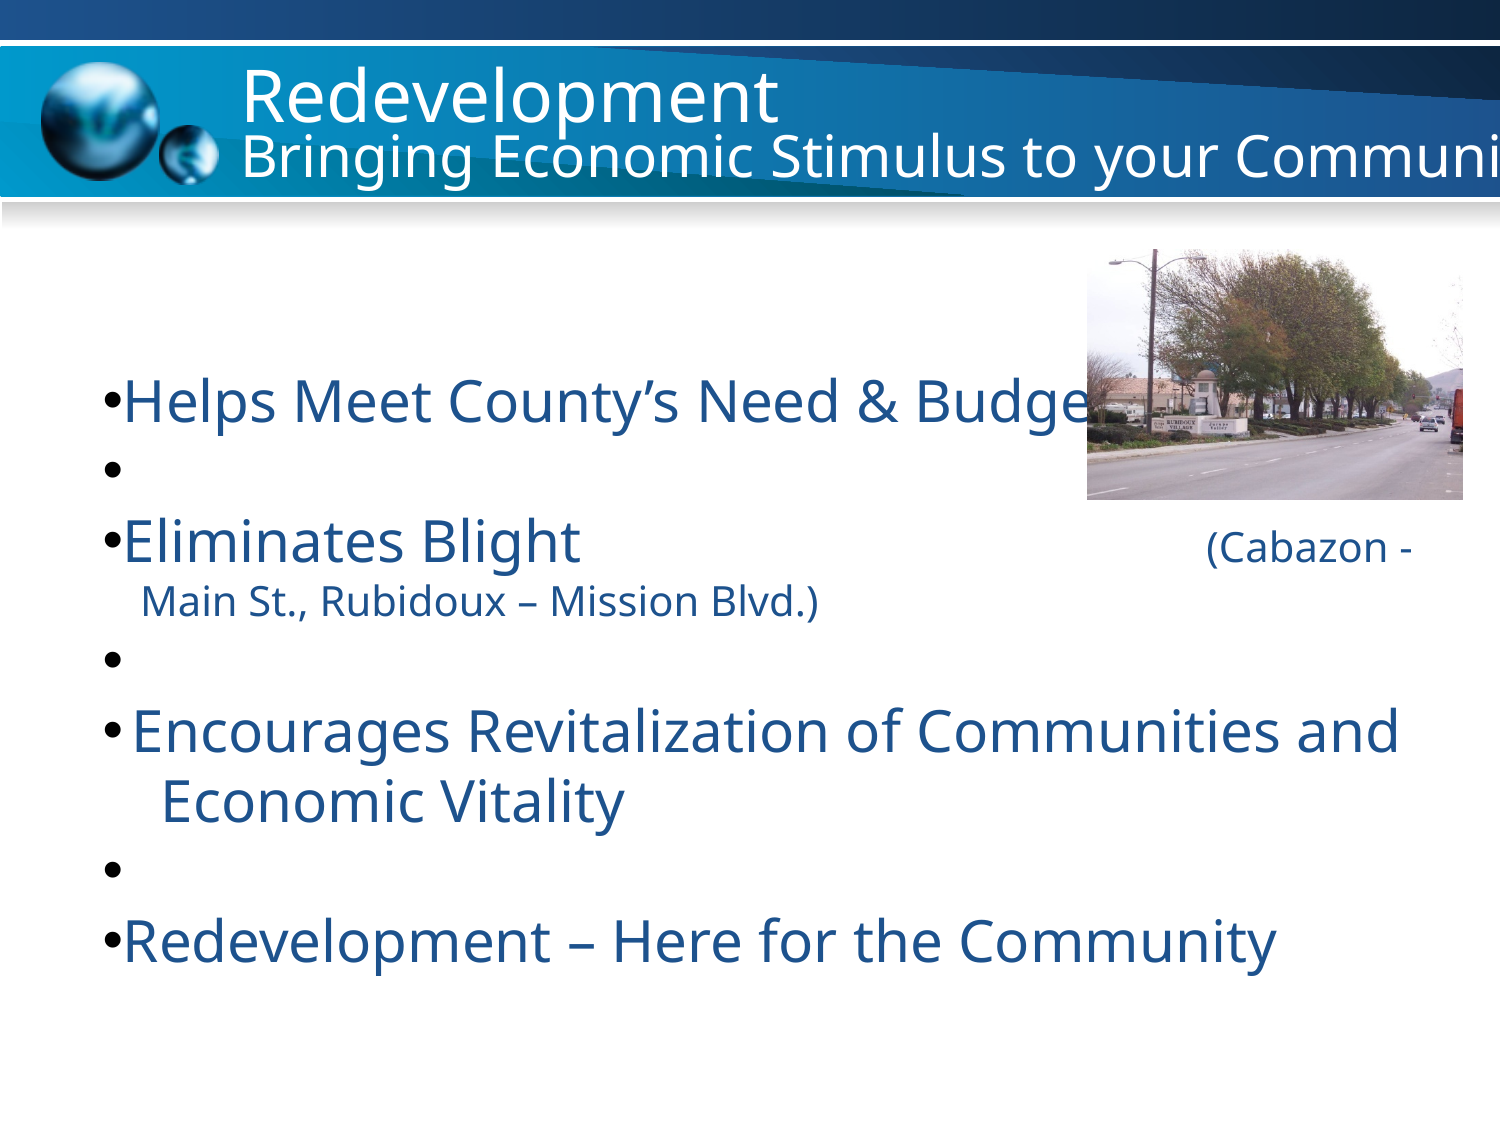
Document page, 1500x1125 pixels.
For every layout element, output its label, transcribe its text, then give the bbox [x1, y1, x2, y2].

text_box Helps Meet County’s Need & Budget Eliminates Blight (Cabazon - Main St., Rubidoux – Mission Blvd.) Encourages Revitalization of Communities and Economic Vitality Redevelopment – Here for the Community [88, 357, 1438, 982]
title Redevelopment Bringing Economic Stimulus to your Community [225, 57, 1500, 201]
picture [1087, 249, 1463, 500]
